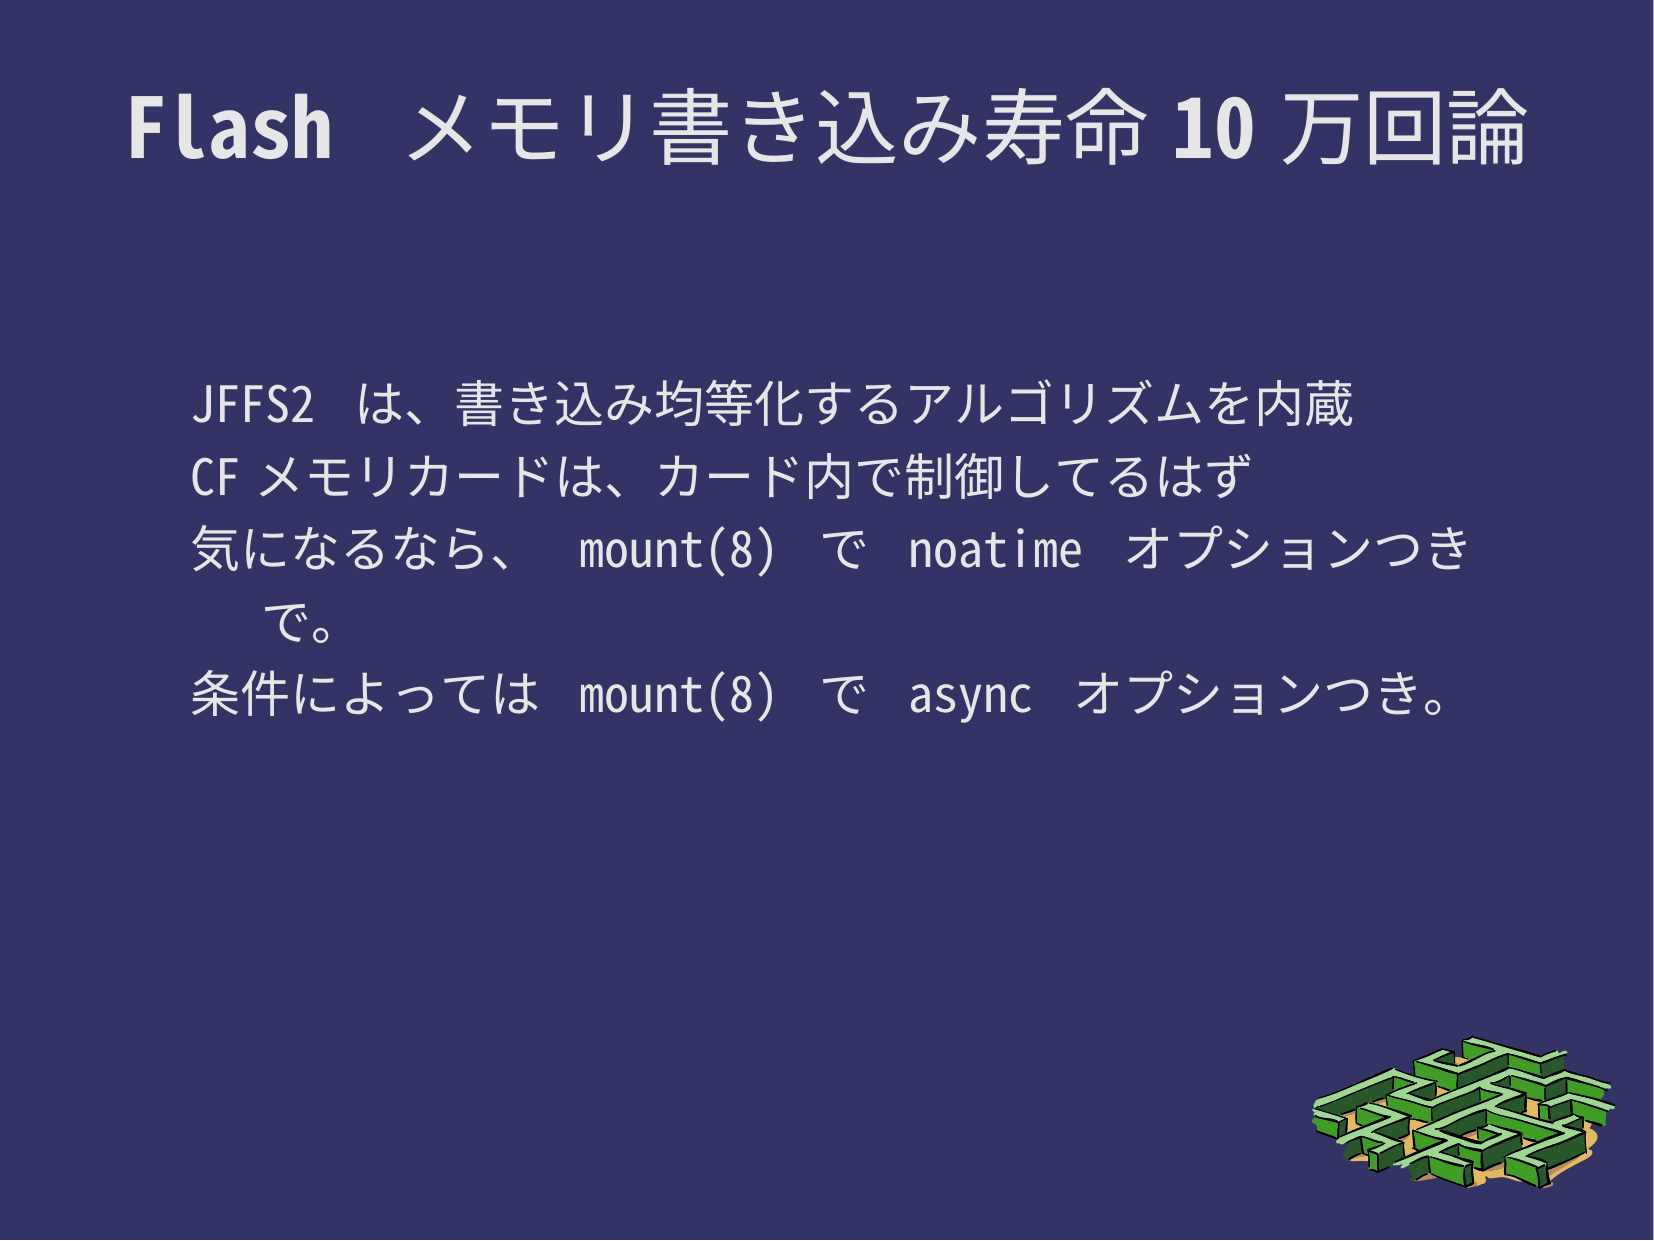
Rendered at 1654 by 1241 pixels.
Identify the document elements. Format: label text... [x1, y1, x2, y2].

title Flash メモリ書き込み寿命10万回論 [121, 19, 1534, 227]
list JFFS2 は、書き込み均等化するアルゴリズムを内蔵 CFメモリカードは、カード内で制御してるはず 気になるなら、 mount(8) で noatime オプションつきで。 条件によっては mount(8) で async オプションつき。 [178, 364, 1570, 709]
